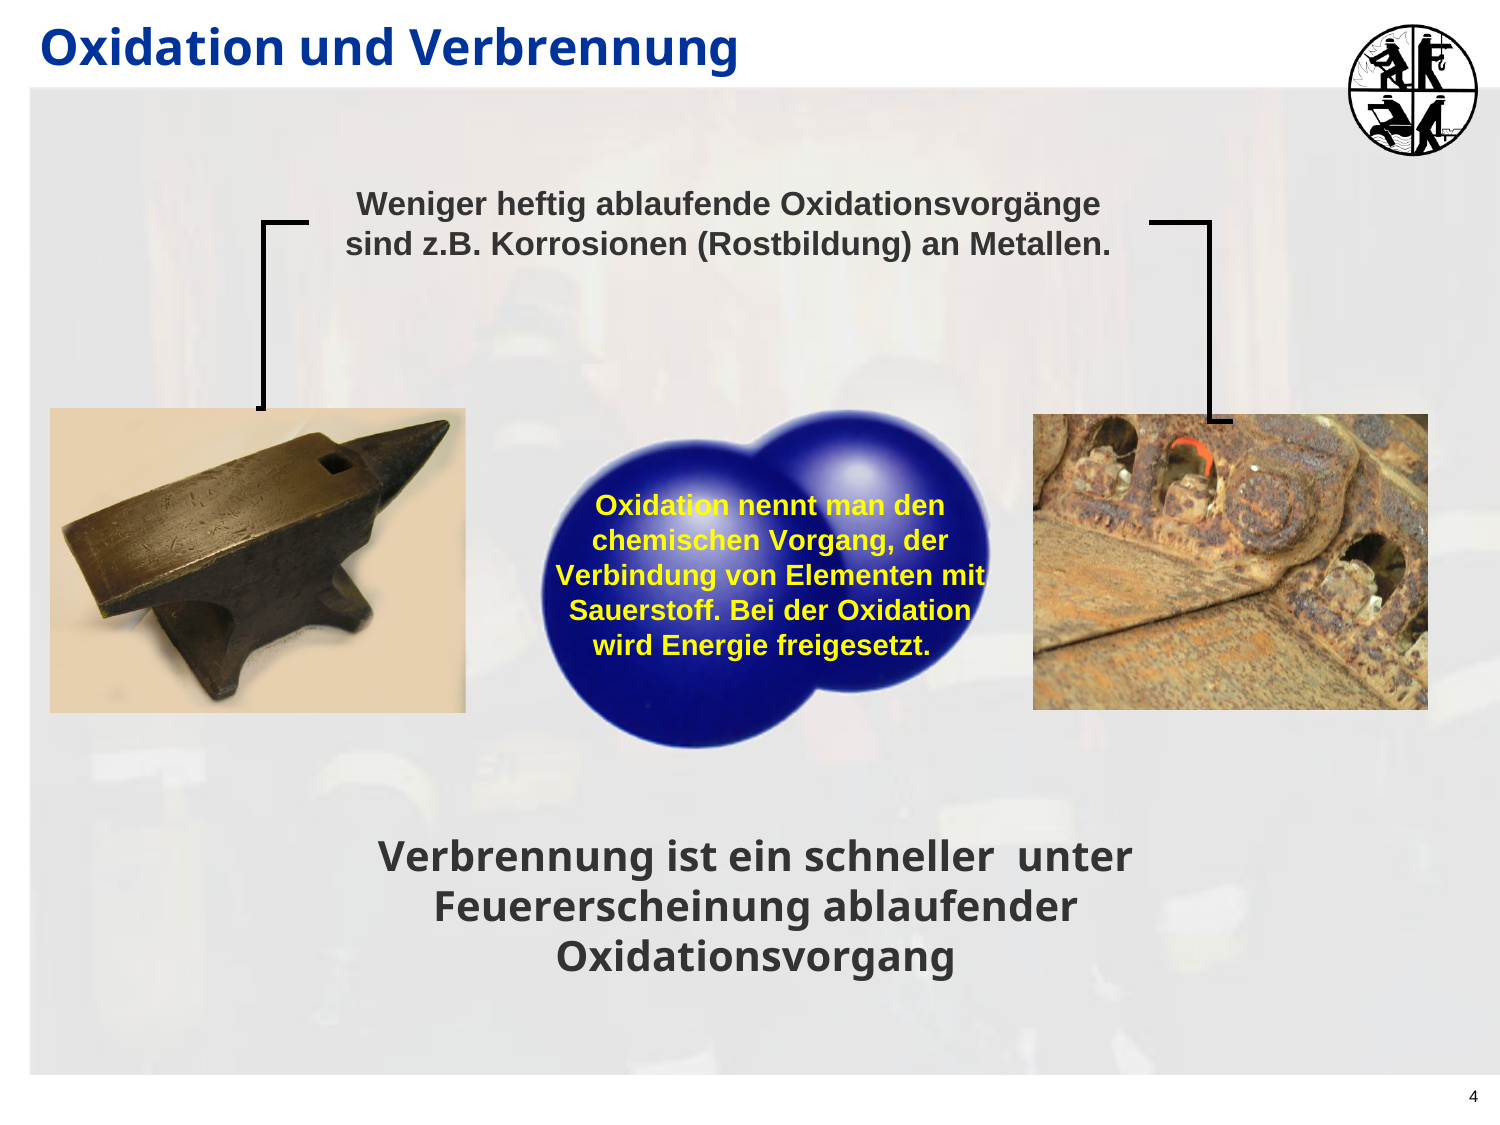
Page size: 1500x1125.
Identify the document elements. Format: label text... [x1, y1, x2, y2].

text_box <Foliennummer> [1180, 1078, 1494, 1118]
text_box Oxidation nennt man den chemischen Vorgang, der Verbindung von Elementen mit Sauerstoff. Bei der Oxidation wird Energie freigesetzt. [537, 538, 1004, 609]
title Oxidation und Verbrennung [39, 15, 1222, 78]
picture [31, 20, 1500, 1075]
text_box Weniger heftig ablaufende Oxidationsvorgänge sind z.B. Korrosionen (Rostbildung) an Metallen. [306, 174, 1152, 271]
text_box Verbrennung ist ein schneller unter Feuererscheinung ablaufender Oxidationsvorgang [348, 822, 1164, 988]
